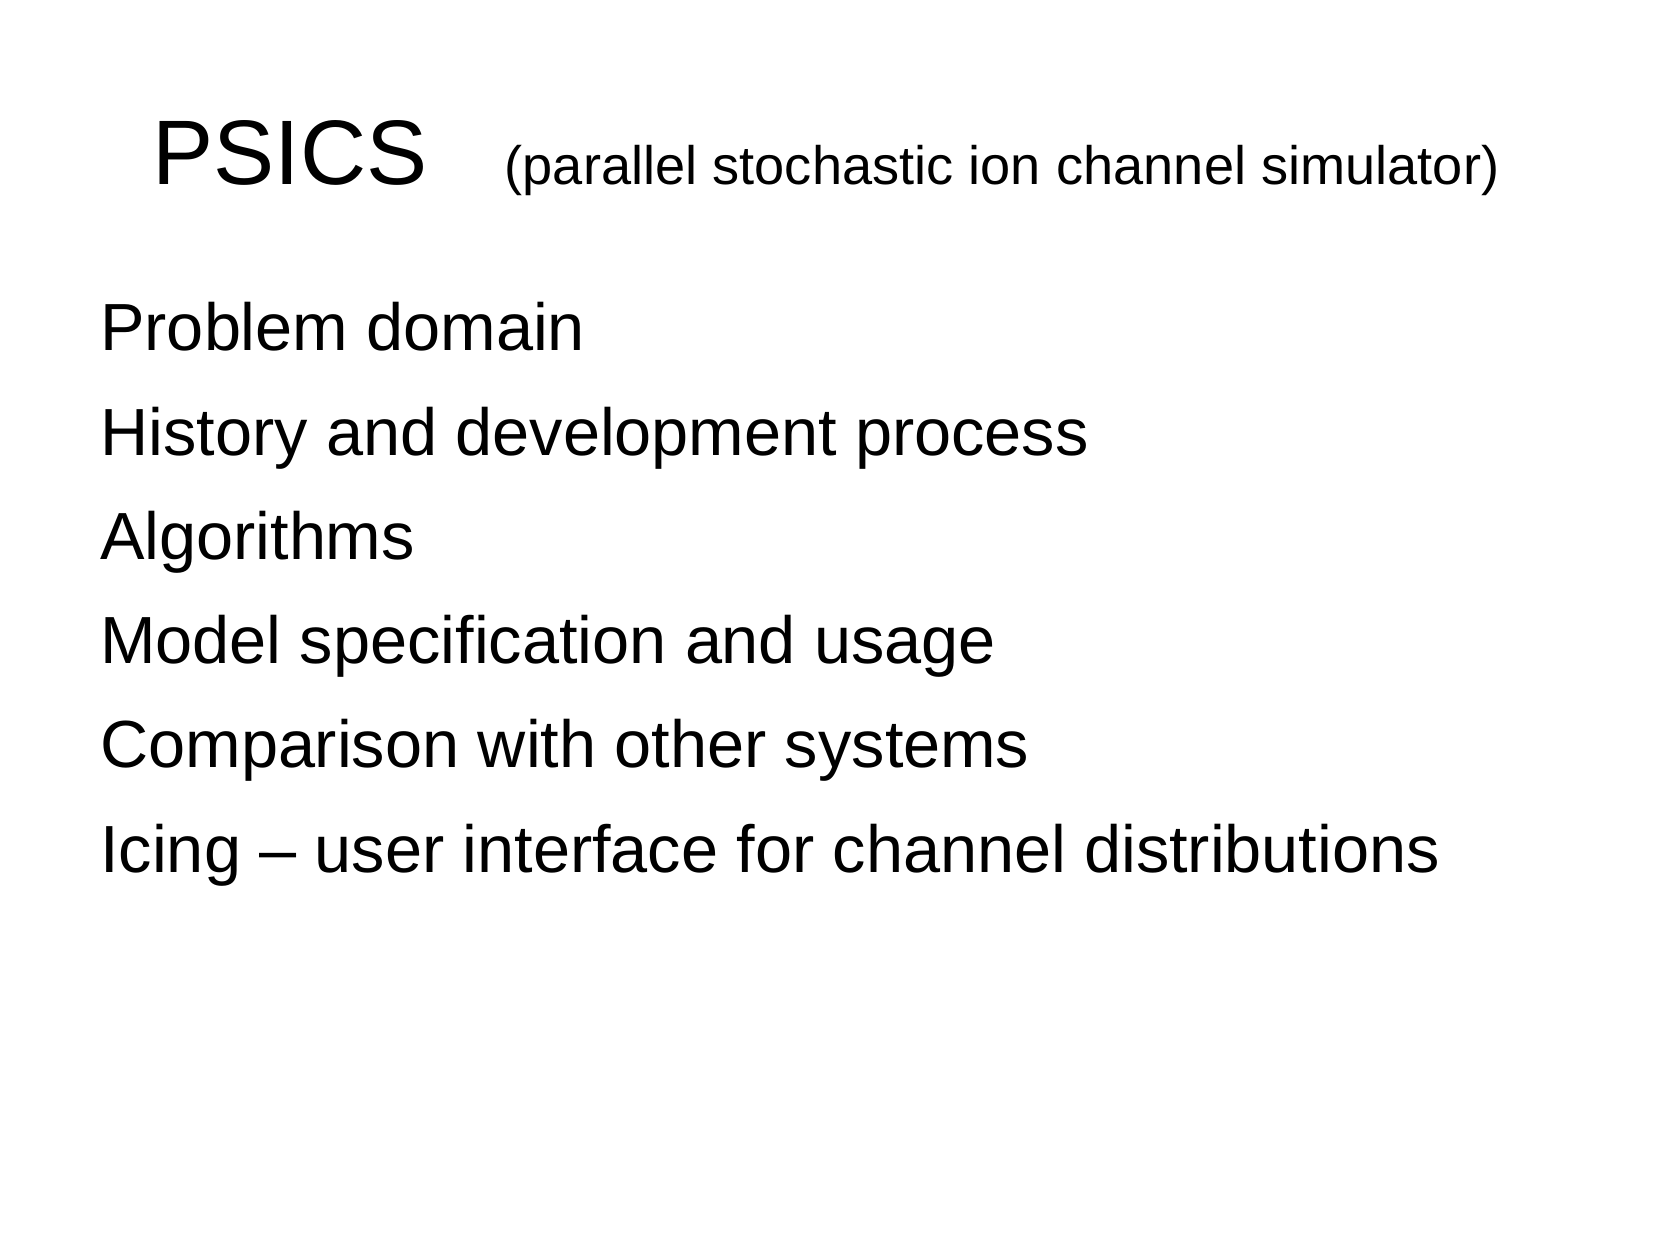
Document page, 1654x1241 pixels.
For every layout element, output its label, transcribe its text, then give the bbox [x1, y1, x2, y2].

list Problem domain History and development process Algorithms Model specification and usage Comparison with other systems Icing – user interface for channel distributions [82, 290, 1571, 1094]
title PSICS (parallel stochastic ion channel simulator) [82, 56, 1571, 250]
